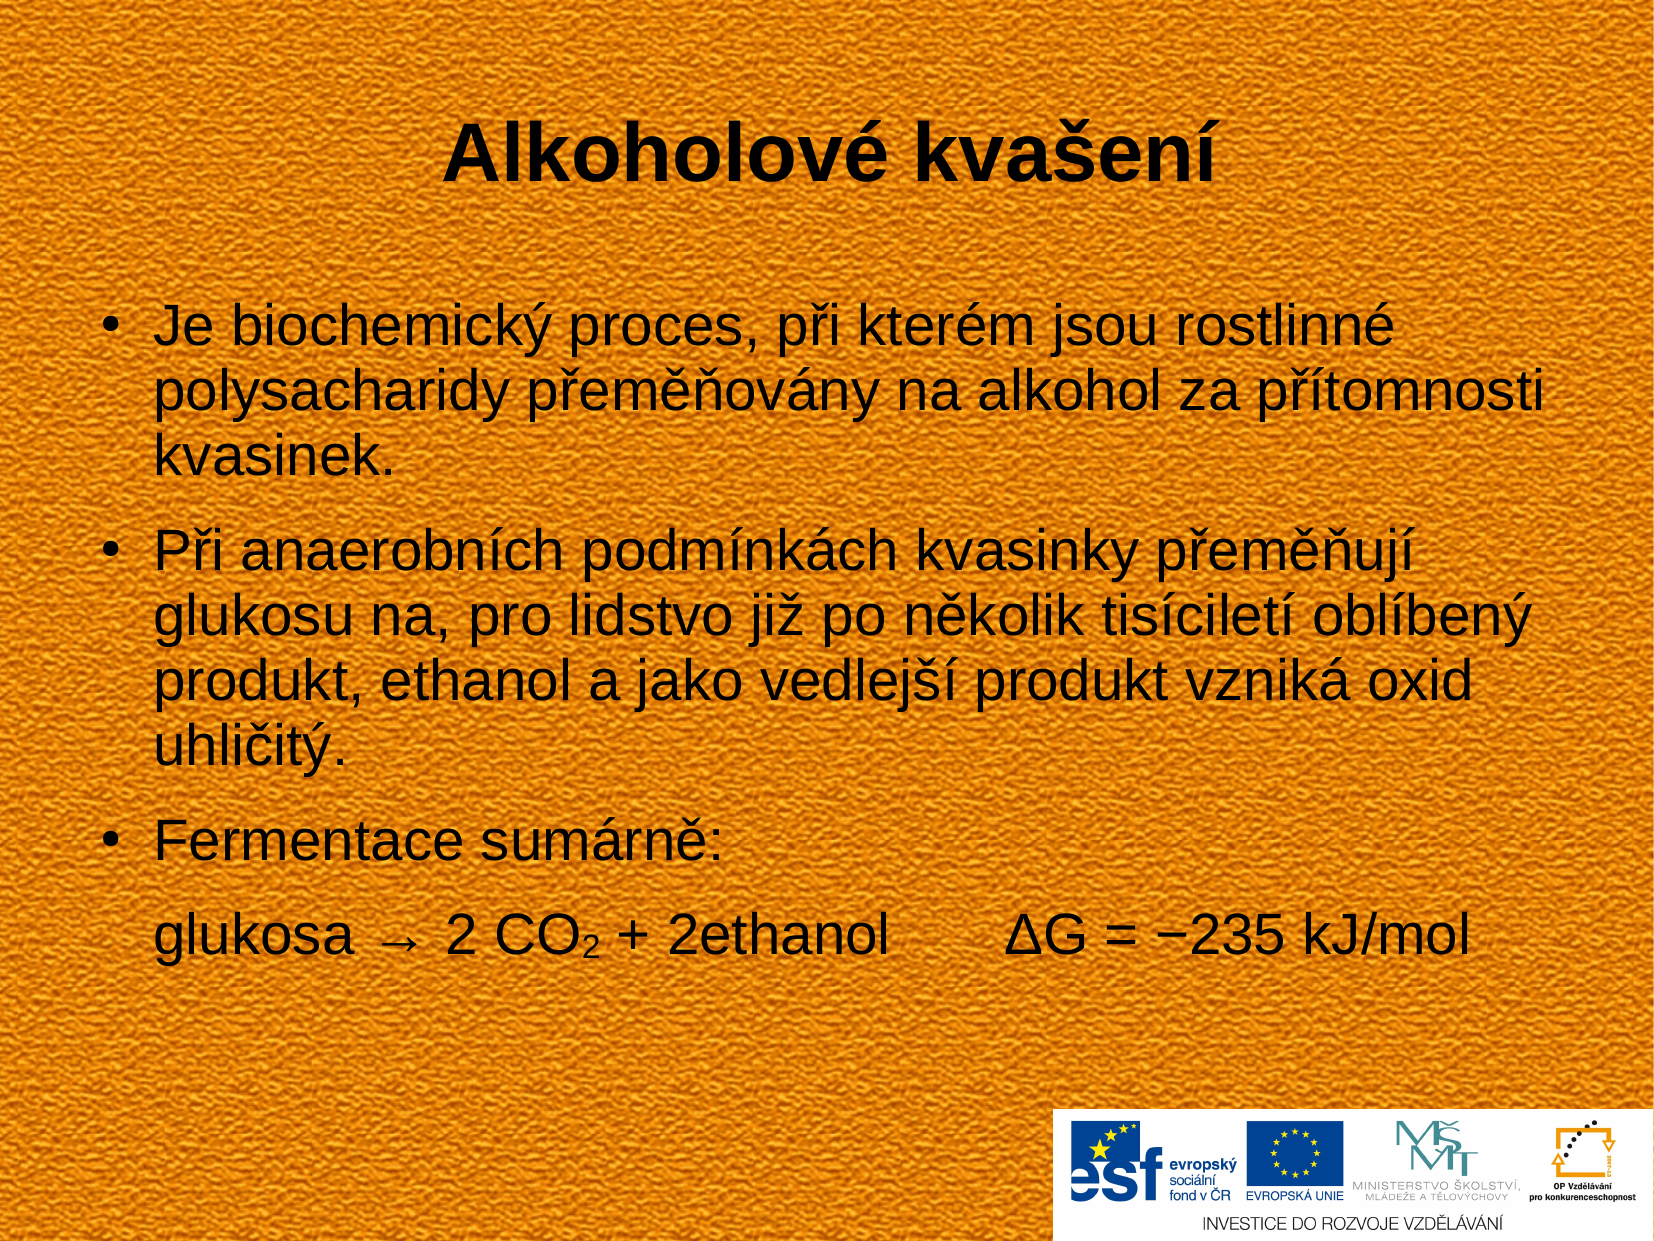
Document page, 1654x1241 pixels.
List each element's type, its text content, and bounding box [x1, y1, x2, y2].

title Alkoholové kvašení [82, 49, 1571, 198]
list Je biochemický proces, při kterém jsou rostlinné polysacharidy přeměňovány na alkohol za přítomnosti kvasinek. Při anaerobních podmínkách kvasinky přeměňují glukosu na, pro lidstvo již po několik tisíciletí oblíbený produkt, ethanol a jako vedlejší produkt vzniká oxid uhličitý. Fermentace sumárně: glukosa → 2 CO2 + 2ethanol ΔG = −235 kJ/mol [82, 198, 1571, 1042]
picture [0, 0, 1654, 1241]
